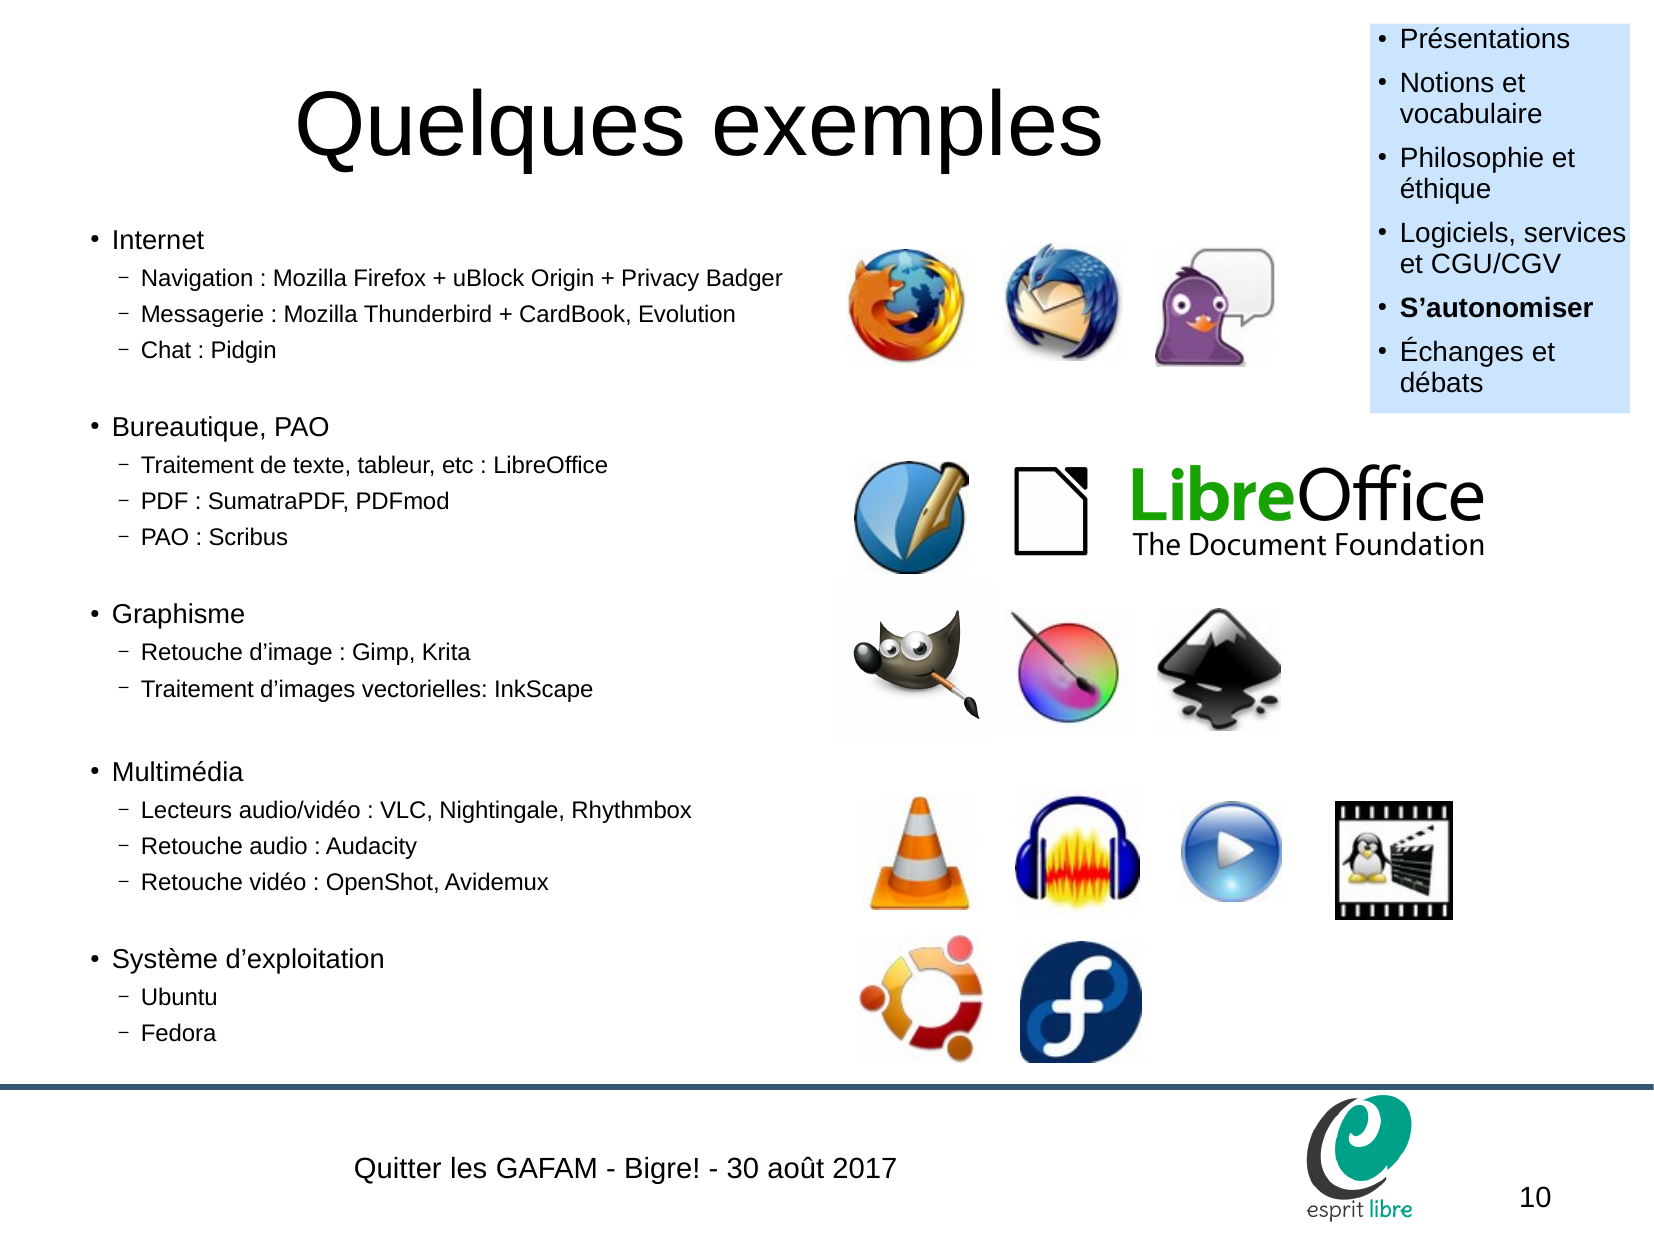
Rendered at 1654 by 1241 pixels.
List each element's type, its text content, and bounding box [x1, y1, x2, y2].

picture [858, 935, 983, 1063]
picture [1181, 801, 1282, 902]
picture [1003, 242, 1123, 361]
list Internet Navigation : Mozilla Firefox + uBlock Origin + Privacy Badger Messagerie : Mozilla Thunderbird + CardBook, Evolution Chat : Pidgin Bureautique, PAO Traitement de texte, tableur, etc : LibreOffice PDF : SumatraPDF, PDFmod PAO : Scribus Graphisme Retouche d’image : Gimp, Krita Traitement d’images vectorielles: InkScape Multimédia Lecteurs audio/vidéo : VLC, Nightingale, Rhythmbox Retouche audio : Audacity Retouche vidéo : OpenShot, Avidemux Système d’exploitation Ubuntu Fedora [82, 224, 1571, 1063]
picture [1020, 941, 1142, 1063]
picture [846, 249, 969, 367]
picture [854, 461, 969, 574]
picture [862, 795, 977, 910]
picture [833, 443, 1518, 742]
picture [1293, 1092, 1424, 1223]
list Présentations Notions et vocabulaire Philosophie et éthique Logiciels, services et CGU/CGV S’autonomiser Échanges et débats [1370, 23, 1630, 414]
picture [1335, 801, 1453, 920]
picture [1155, 246, 1276, 367]
title Quelques exemples [5, 19, 1394, 227]
picture [1003, 608, 1133, 737]
picture [1015, 789, 1140, 914]
picture [1157, 608, 1281, 731]
